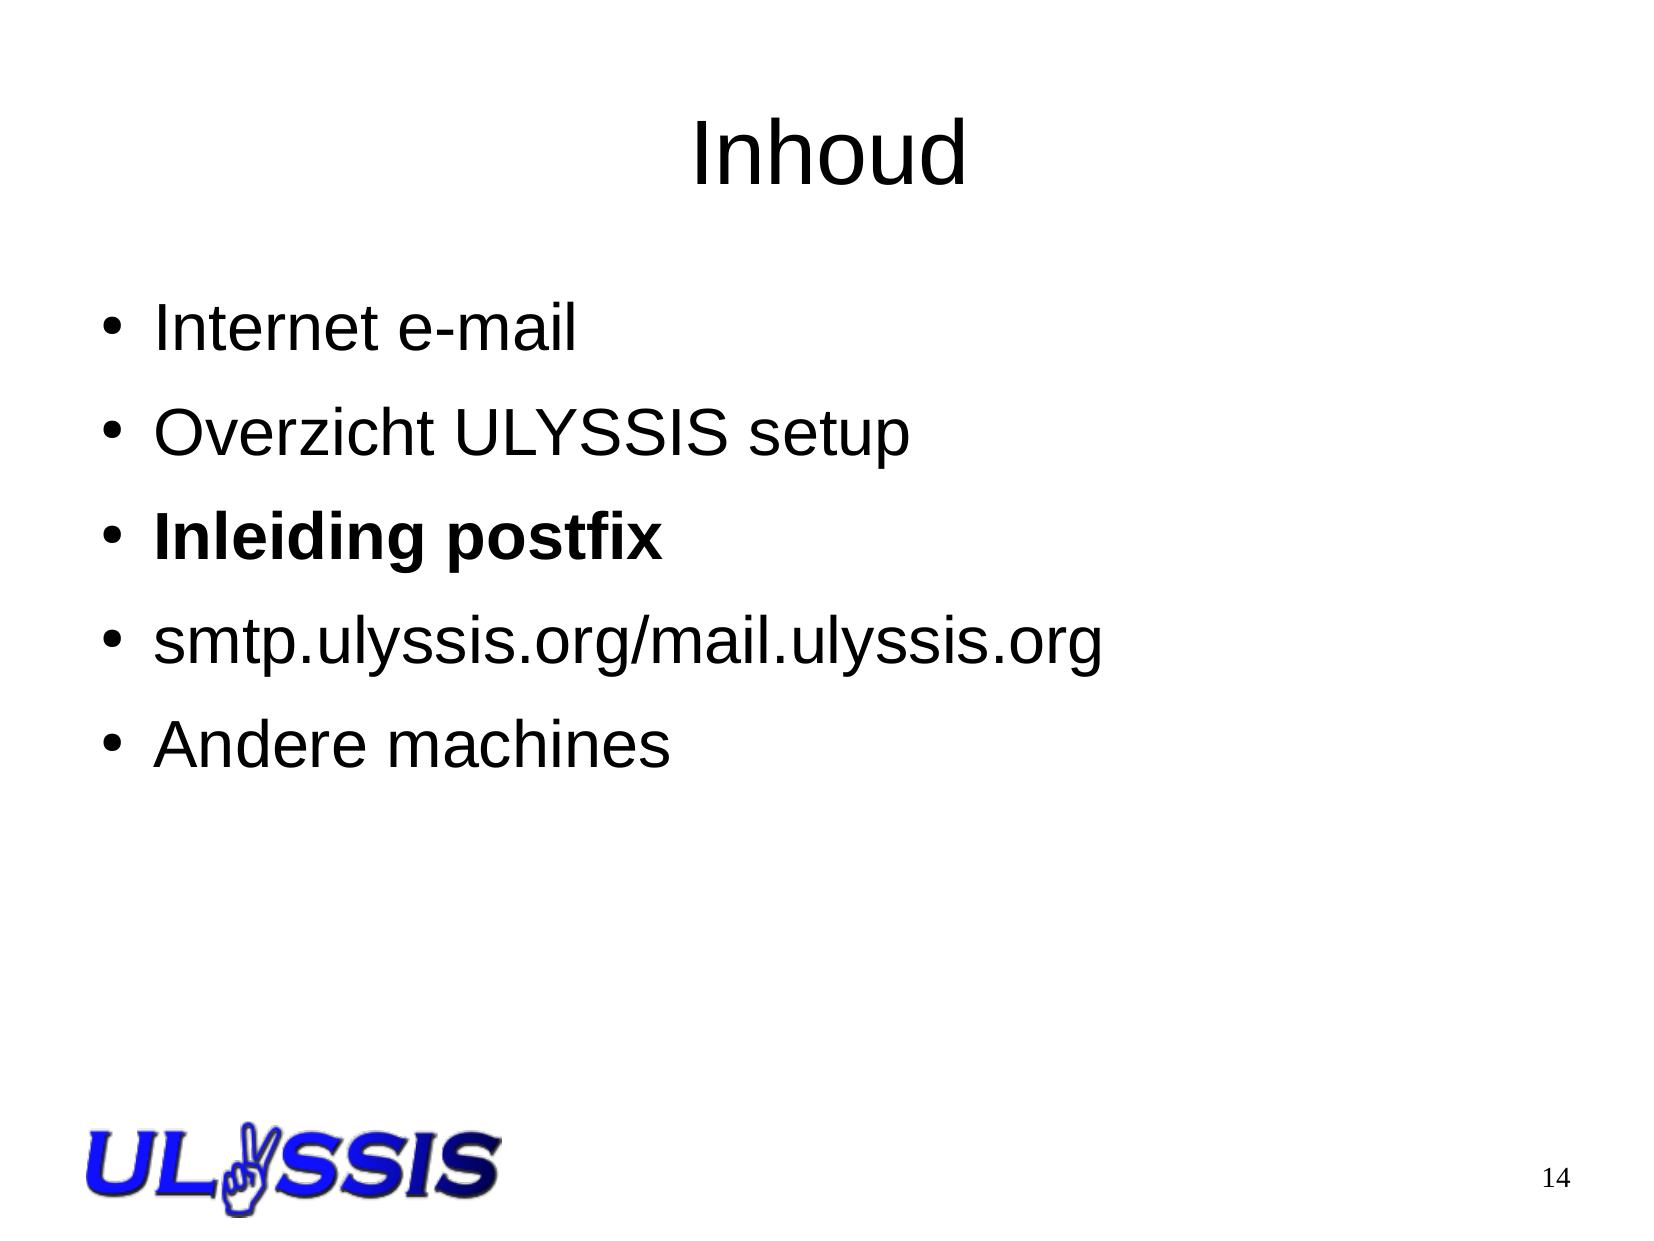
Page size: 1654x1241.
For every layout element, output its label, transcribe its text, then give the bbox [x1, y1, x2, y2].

list Internet e-mail Overzicht ULYSSIS setup Inleiding postfix smtp.ulyssis.org/mail.ulyssis.org Andere machines [82, 290, 1571, 1109]
title Inhoud [88, 49, 1571, 257]
picture [86, 1121, 502, 1218]
